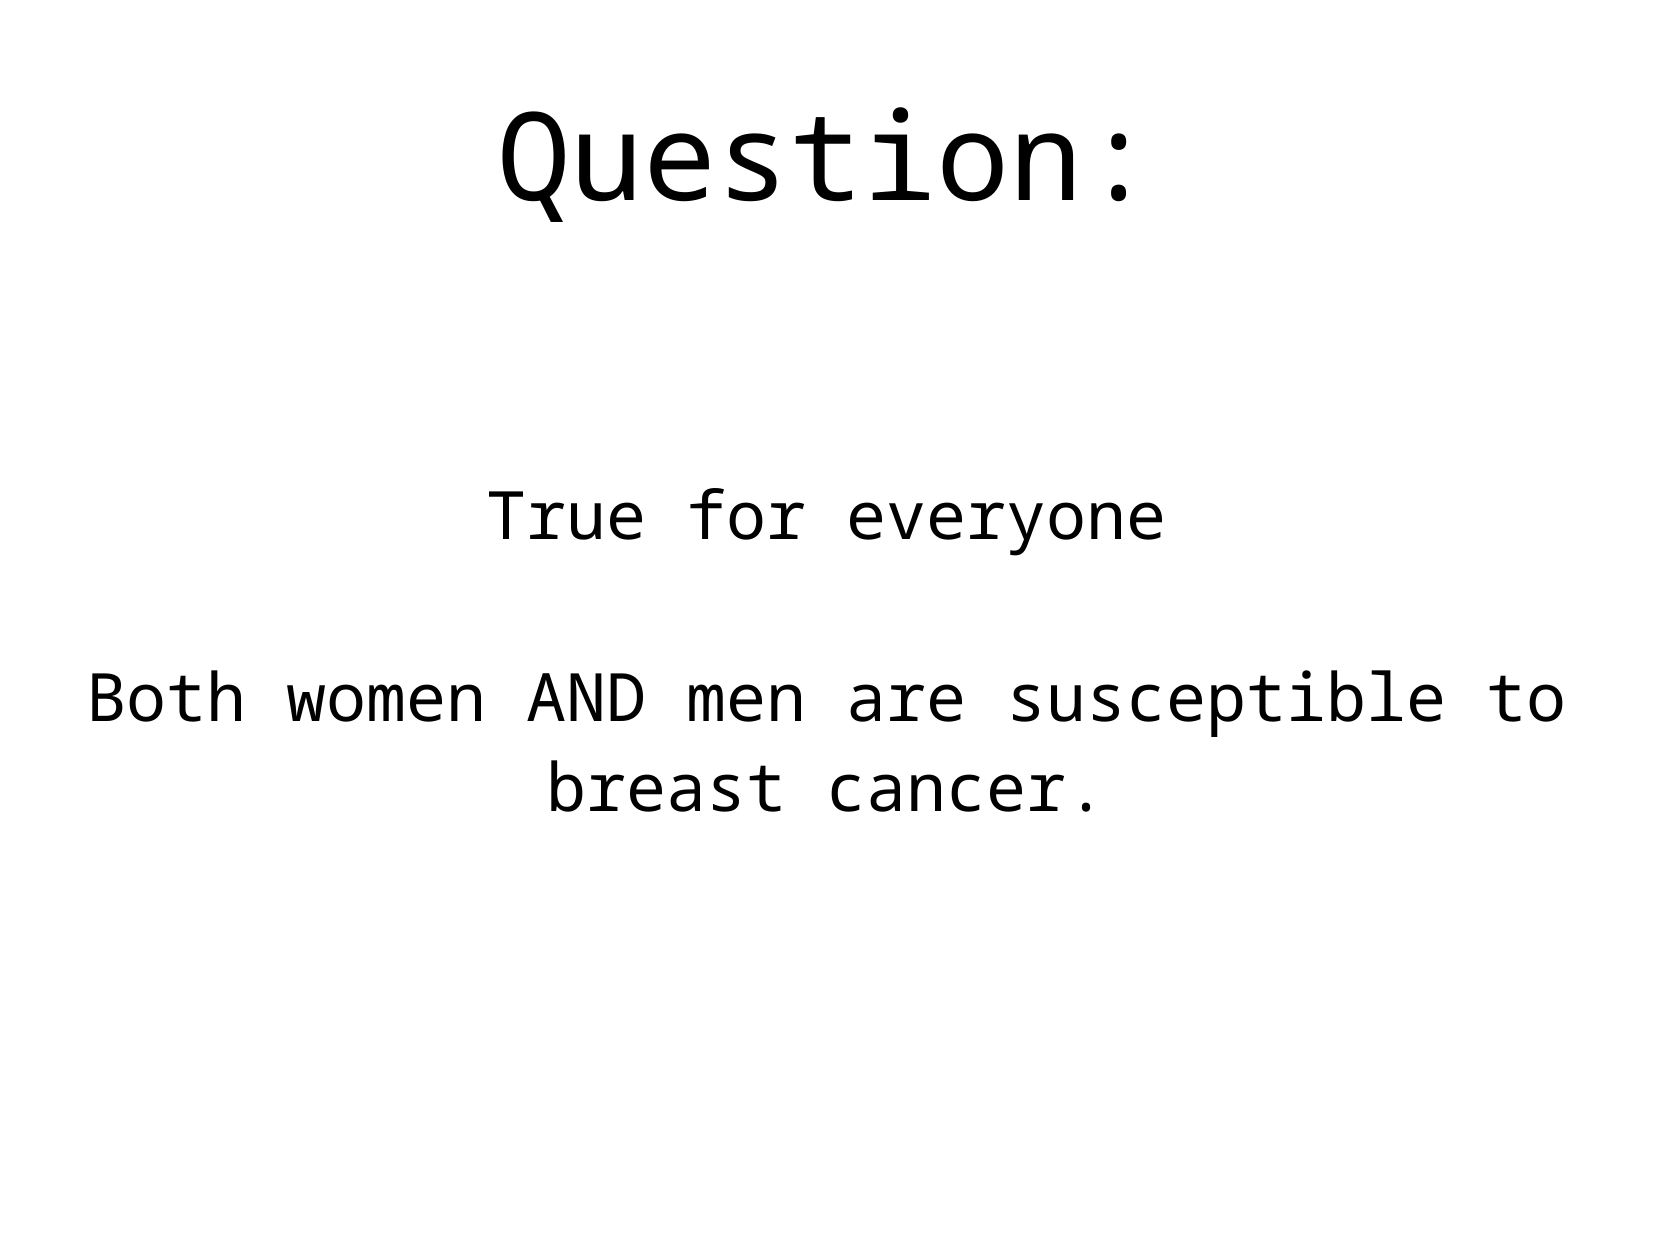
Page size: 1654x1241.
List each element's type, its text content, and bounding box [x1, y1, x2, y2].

subtitle True for everyone Both women AND men are susceptible to breast cancer. [82, 290, 1571, 1010]
title Question: [82, 49, 1571, 257]
